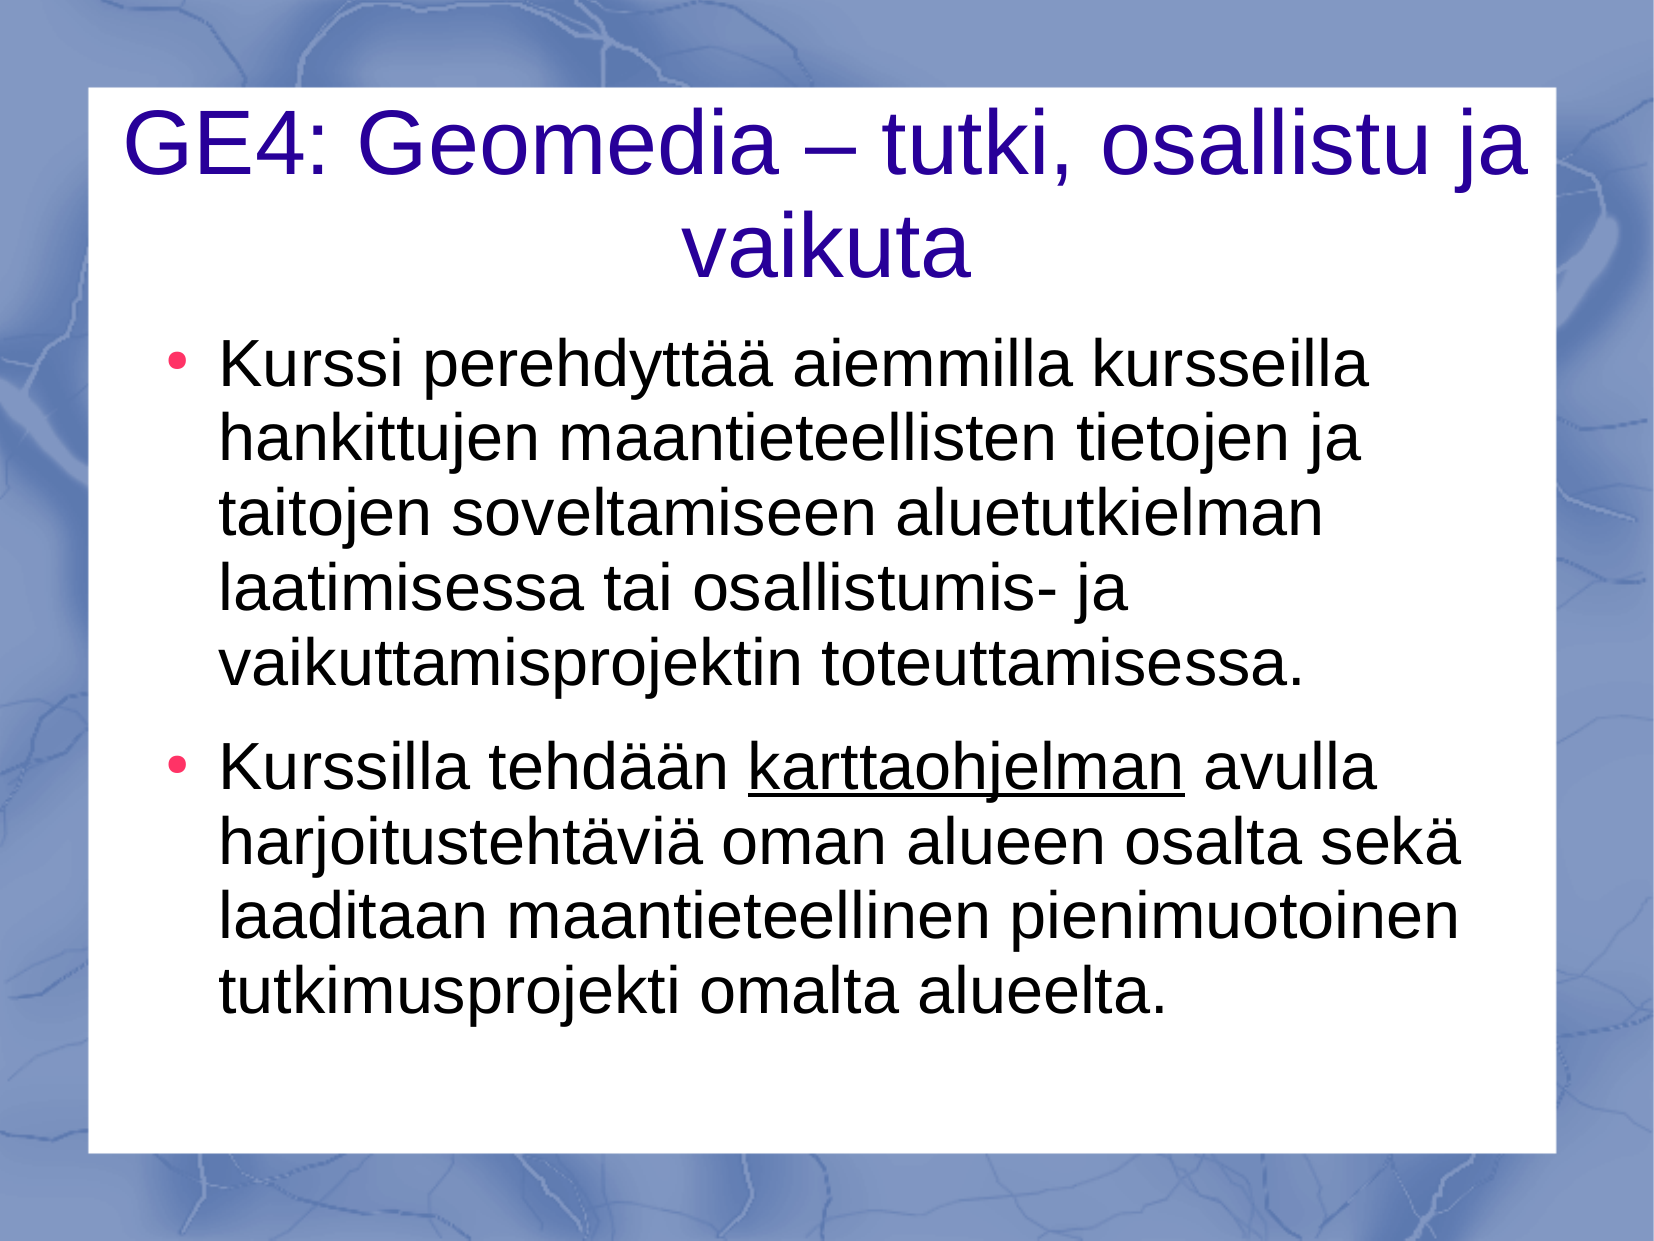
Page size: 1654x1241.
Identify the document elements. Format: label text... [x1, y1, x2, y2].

picture [0, 0, 1654, 1241]
title GE4: Geomedia – tutki, osallistu ja vaikuta [118, 90, 1536, 298]
list Kurssi perehdyttää aiemmilla kursseilla hankittujen maantieteellisten tietojen ja taitojen soveltamiseen aluetutkielman laatimisessa tai osallistumis- ja vaikuttamisprojektin toteuttamisessa. Kurssilla tehdään karttaohjelman avulla harjoitustehtäviä oman alueen osalta sekä laaditaan maantieteellinen pienimuotoinen tutkimusprojekti omalta alueelta. [147, 325, 1506, 1045]
